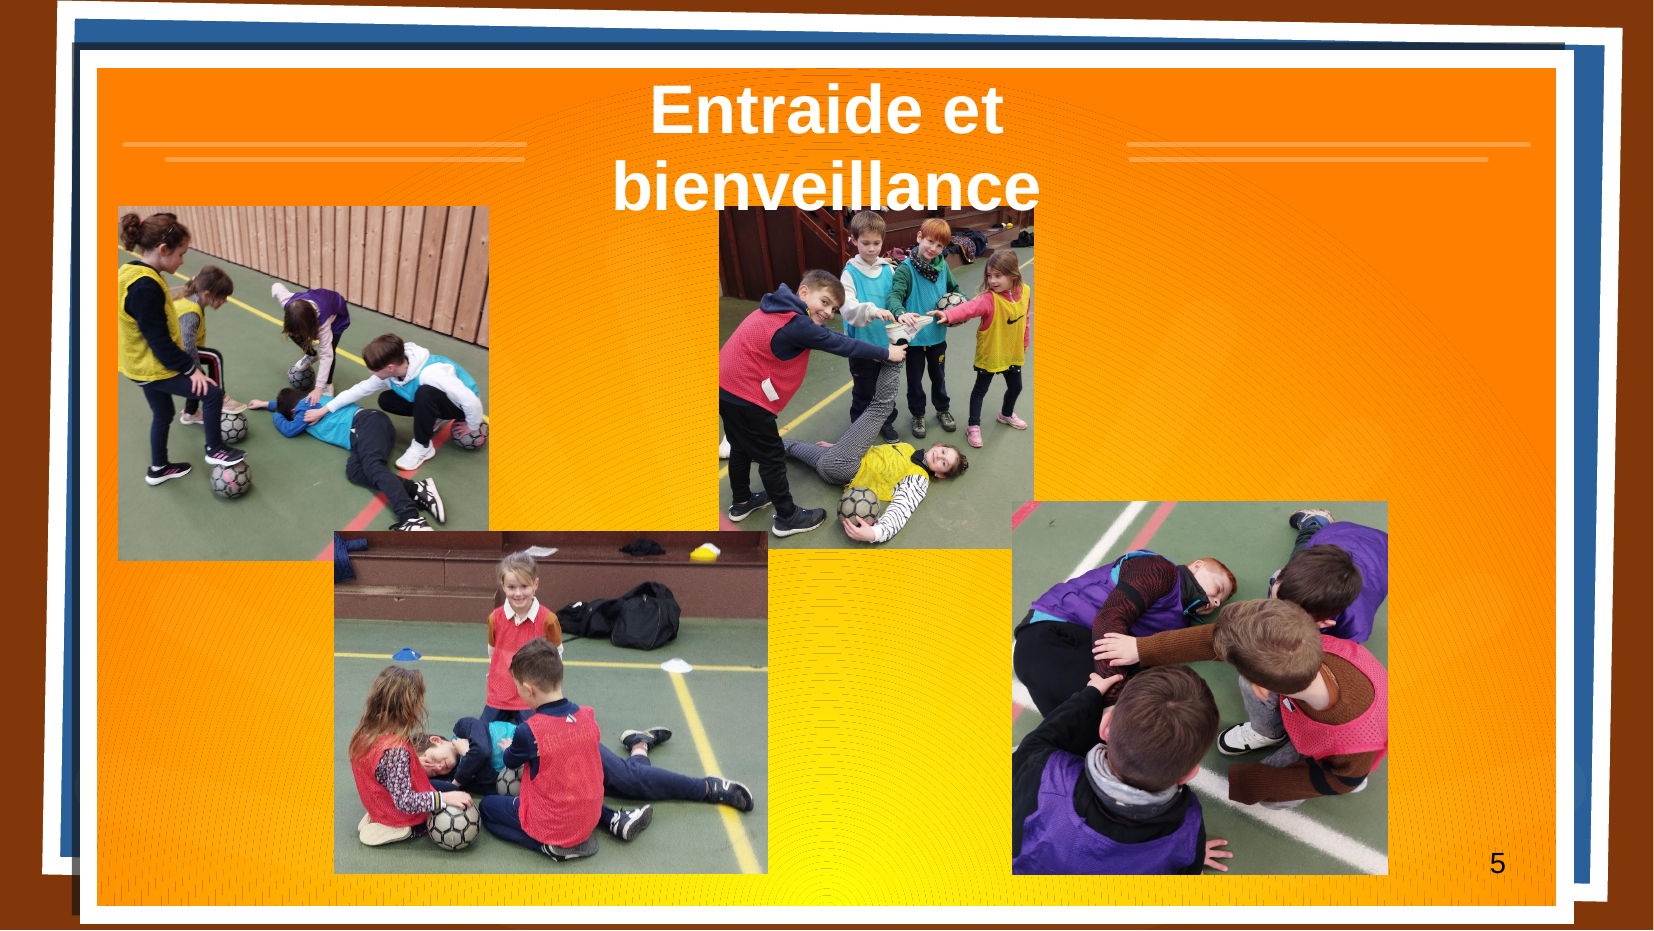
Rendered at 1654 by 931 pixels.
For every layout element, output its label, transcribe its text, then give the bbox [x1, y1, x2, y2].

title Entraide et bienveillance [531, 70, 1123, 225]
picture [118, 206, 1388, 875]
